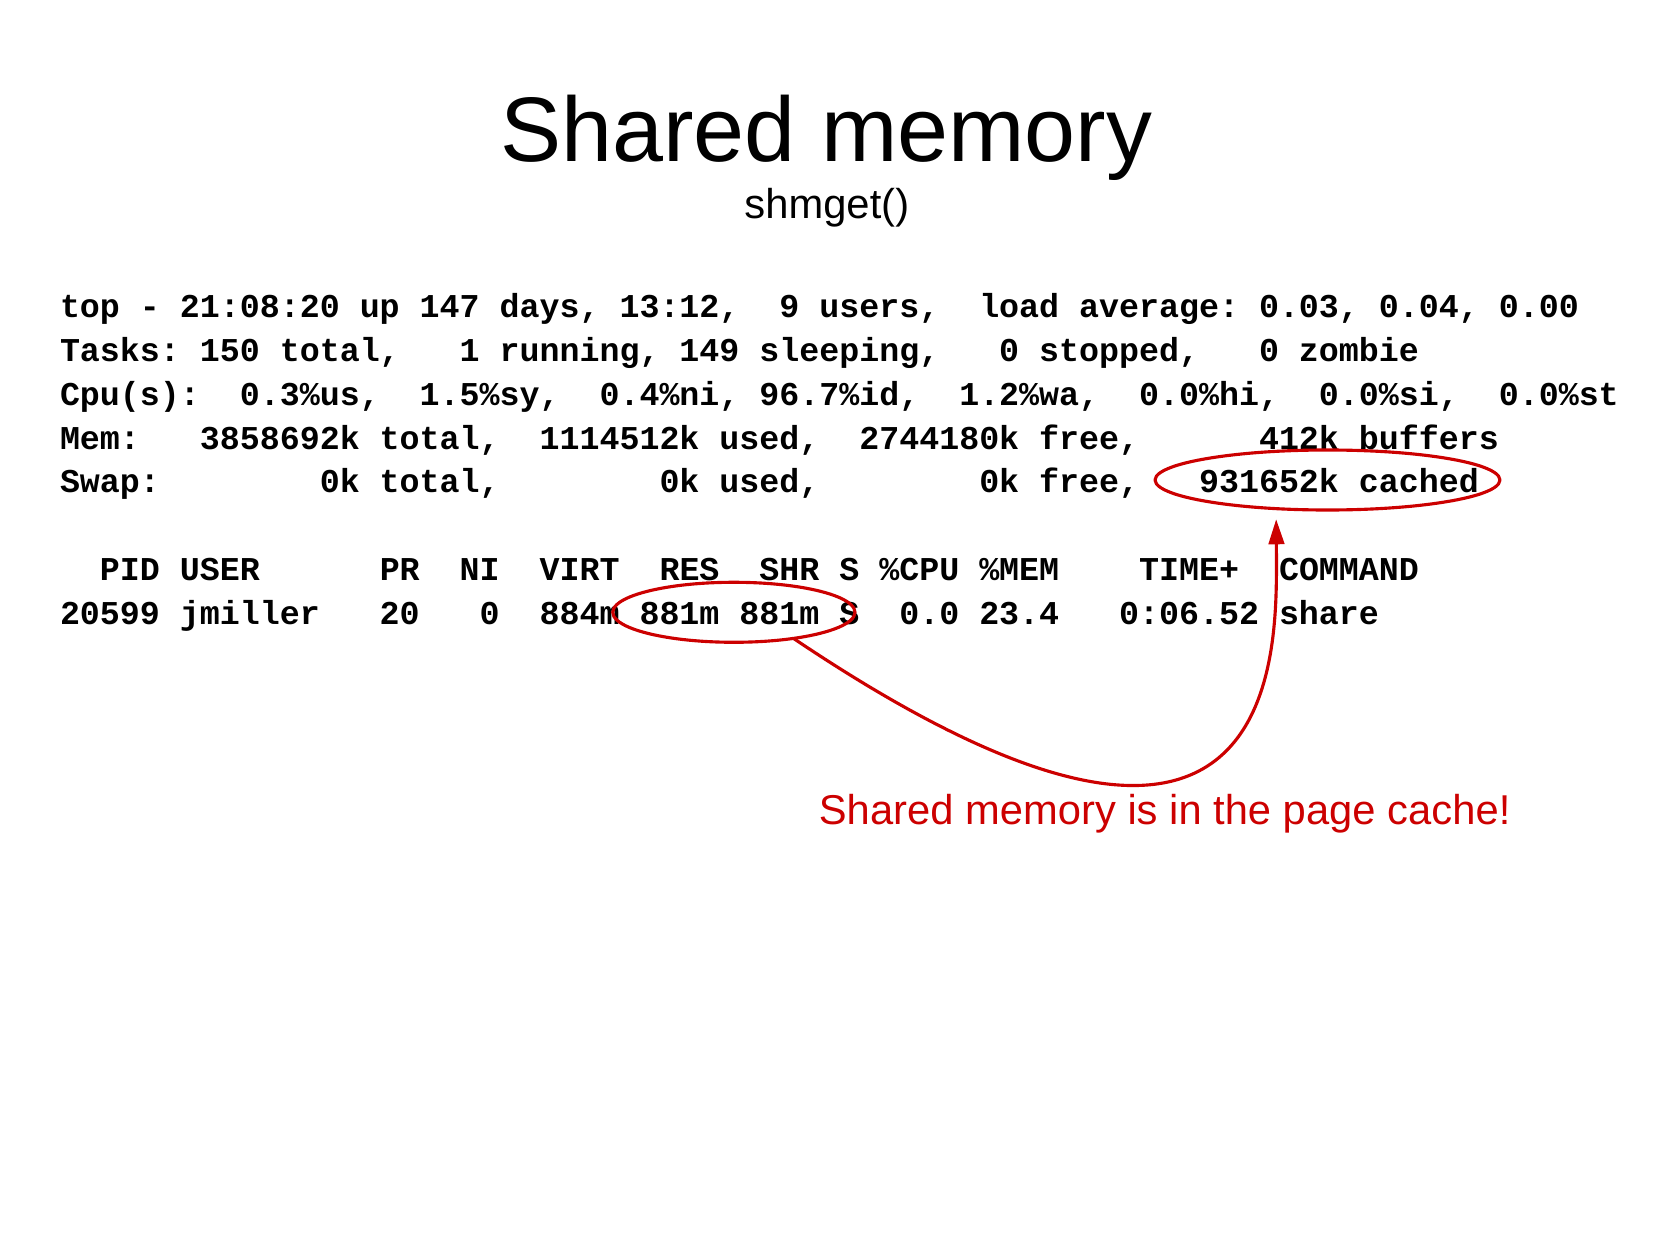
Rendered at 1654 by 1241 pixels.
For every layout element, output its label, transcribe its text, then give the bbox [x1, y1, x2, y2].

title Shared memory shmget() [82, 49, 1571, 257]
list top - 21:08:20 up 147 days, 13:12, 9 users, load average: 0.03, 0.04, 0.00 Tasks: 150 total, 1 running, 149 sleeping, 0 stopped, 0 zombie Cpu(s): 0.3%us, 1.5%sy, 0.4%ni, 96.7%id, 1.2%wa, 0.0%hi, 0.0%si, 0.0%st Mem: 3858692k total, 1114512k used, 2744180k free, 412k buffers Swap: 0k total, 0k used, 0k free, 931652k cached PID USER PR NI VIRT RES SHR S %CPU %MEM TIME+ COMMAND 20599 jmiller 20 0 884m 881m 881m S 0.0 23.4 0:06.52 share [615, 584, 853, 640]
list top - 21:08:20 up 147 days, 13:12, 9 users, load average: 0.03, 0.04, 0.00 Tasks: 150 total, 1 running, 149 sleeping, 0 stopped, 0 zombie Cpu(s): 0.3%us, 1.5%sy, 0.4%ni, 96.7%id, 1.2%wa, 0.0%hi, 0.0%si, 0.0%st Mem: 3858692k total, 1114512k used, 2744180k free, 412k buffers Swap: 0k total, 0k used, 0k free, 931652k cached PID USER PR NI VIRT RES SHR S %CPU %MEM TIME+ COMMAND 20599 jmiller 20 0 884m 881m 881m S 0.0 23.4 0:06.52 share [60, 290, 1636, 681]
text_box Shared memory is in the page cache! [804, 779, 1526, 842]
